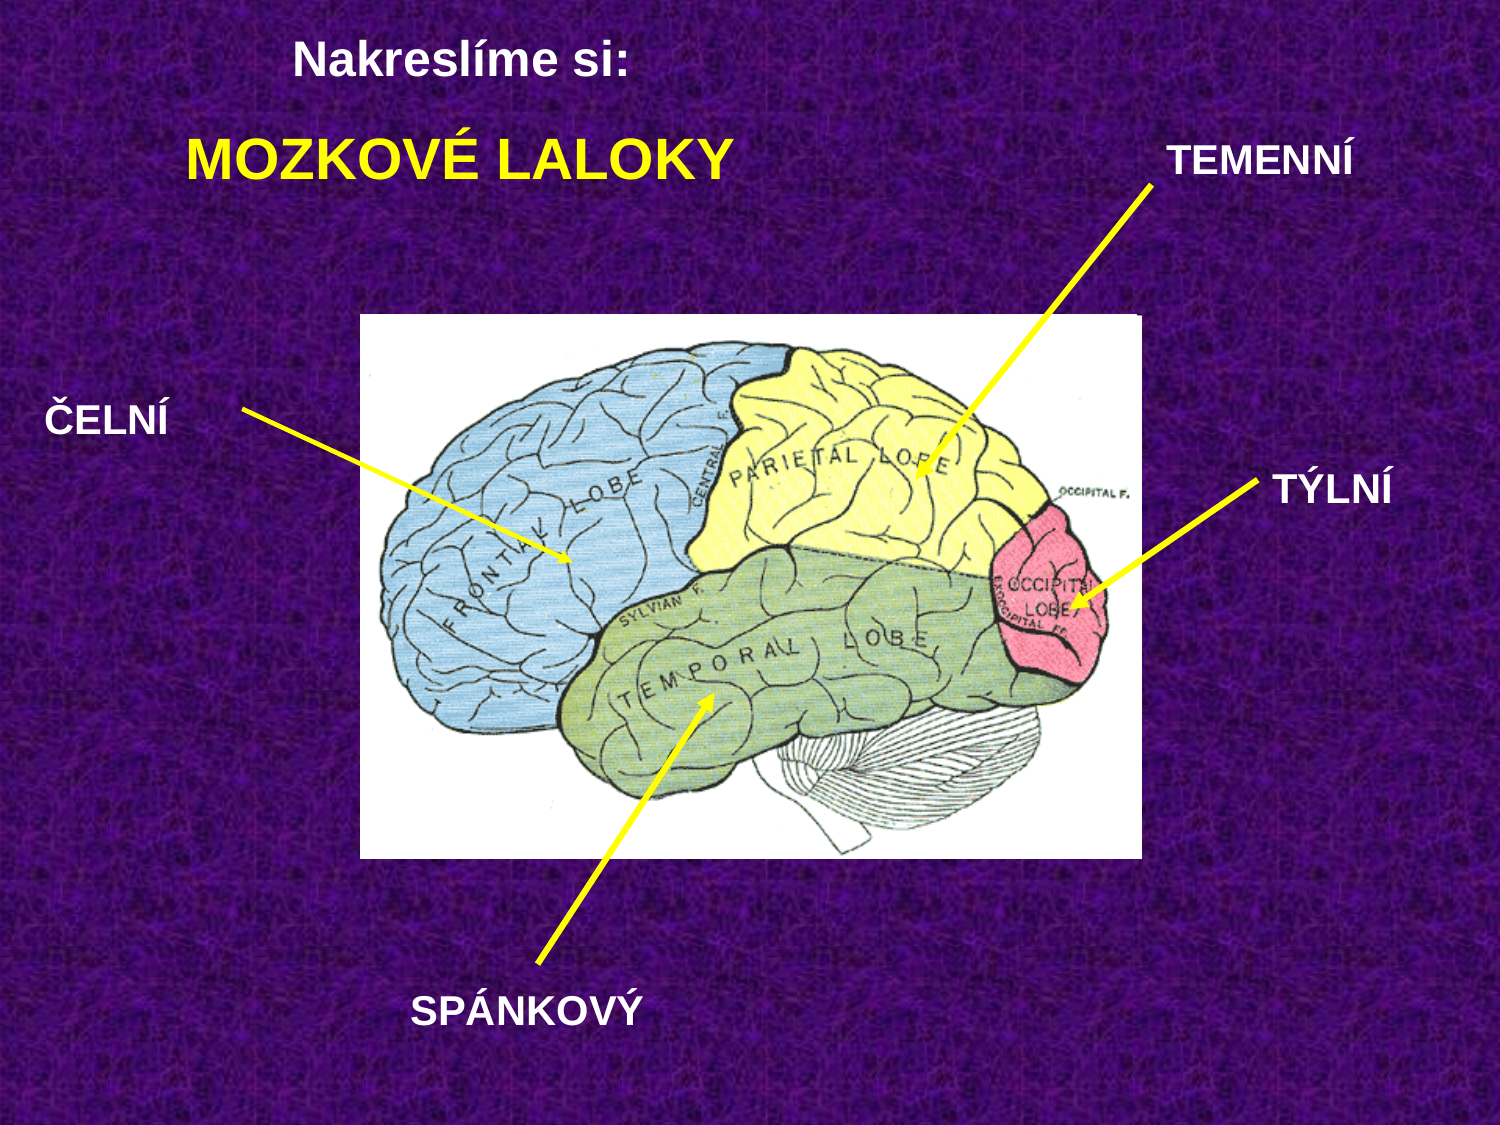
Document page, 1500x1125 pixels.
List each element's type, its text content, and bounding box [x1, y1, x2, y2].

text_box SPÁNKOVÝ [395, 976, 703, 1042]
text_box Nakreslíme si: [277, 18, 1046, 95]
text_box TEMENNÍ [1151, 125, 1471, 191]
text_box MOZKOVÉ LALOKY [171, 113, 1046, 200]
text_box ČELNÍ [29, 385, 254, 451]
text_box TÝLNÍ [1257, 454, 1471, 520]
picture [0, 0, 1500, 1125]
